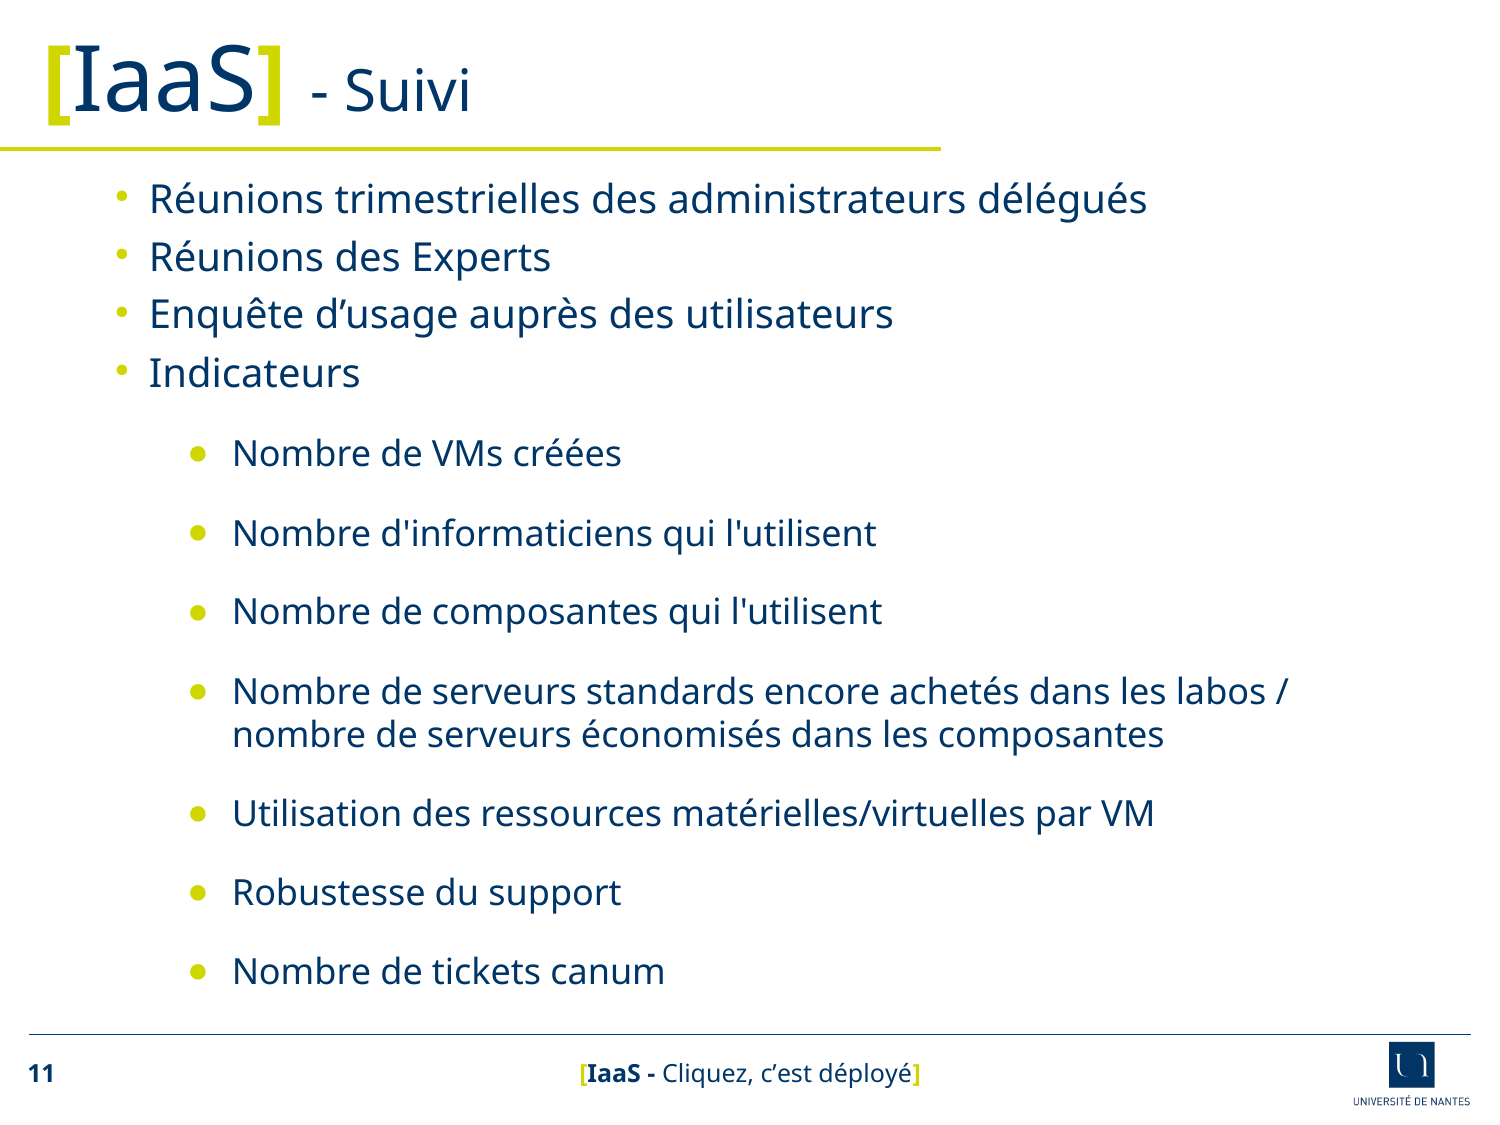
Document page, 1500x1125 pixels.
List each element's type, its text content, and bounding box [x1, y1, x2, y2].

text_box [IaaS - Cliquez, c’est déployé] [0, 1042, 1500, 1103]
list [IaaS] - Suivi [27, 0, 1348, 149]
list Réunions trimestrielles des administrateurs délégués Réunions des Experts Enquête d’usage auprès des utilisateurs Indicateurs Nombre de VMs créées Nombre d'informaticiens qui l'utilisent Nombre de composantes qui l'utilisent Nombre de serveurs standards encore achetés dans les labos / nombre de serveurs économisés dans les composantes Utilisation des ressources matérielles/virtuelles par VM Robustesse du support Nombre de tickets canum [100, 165, 1353, 1016]
